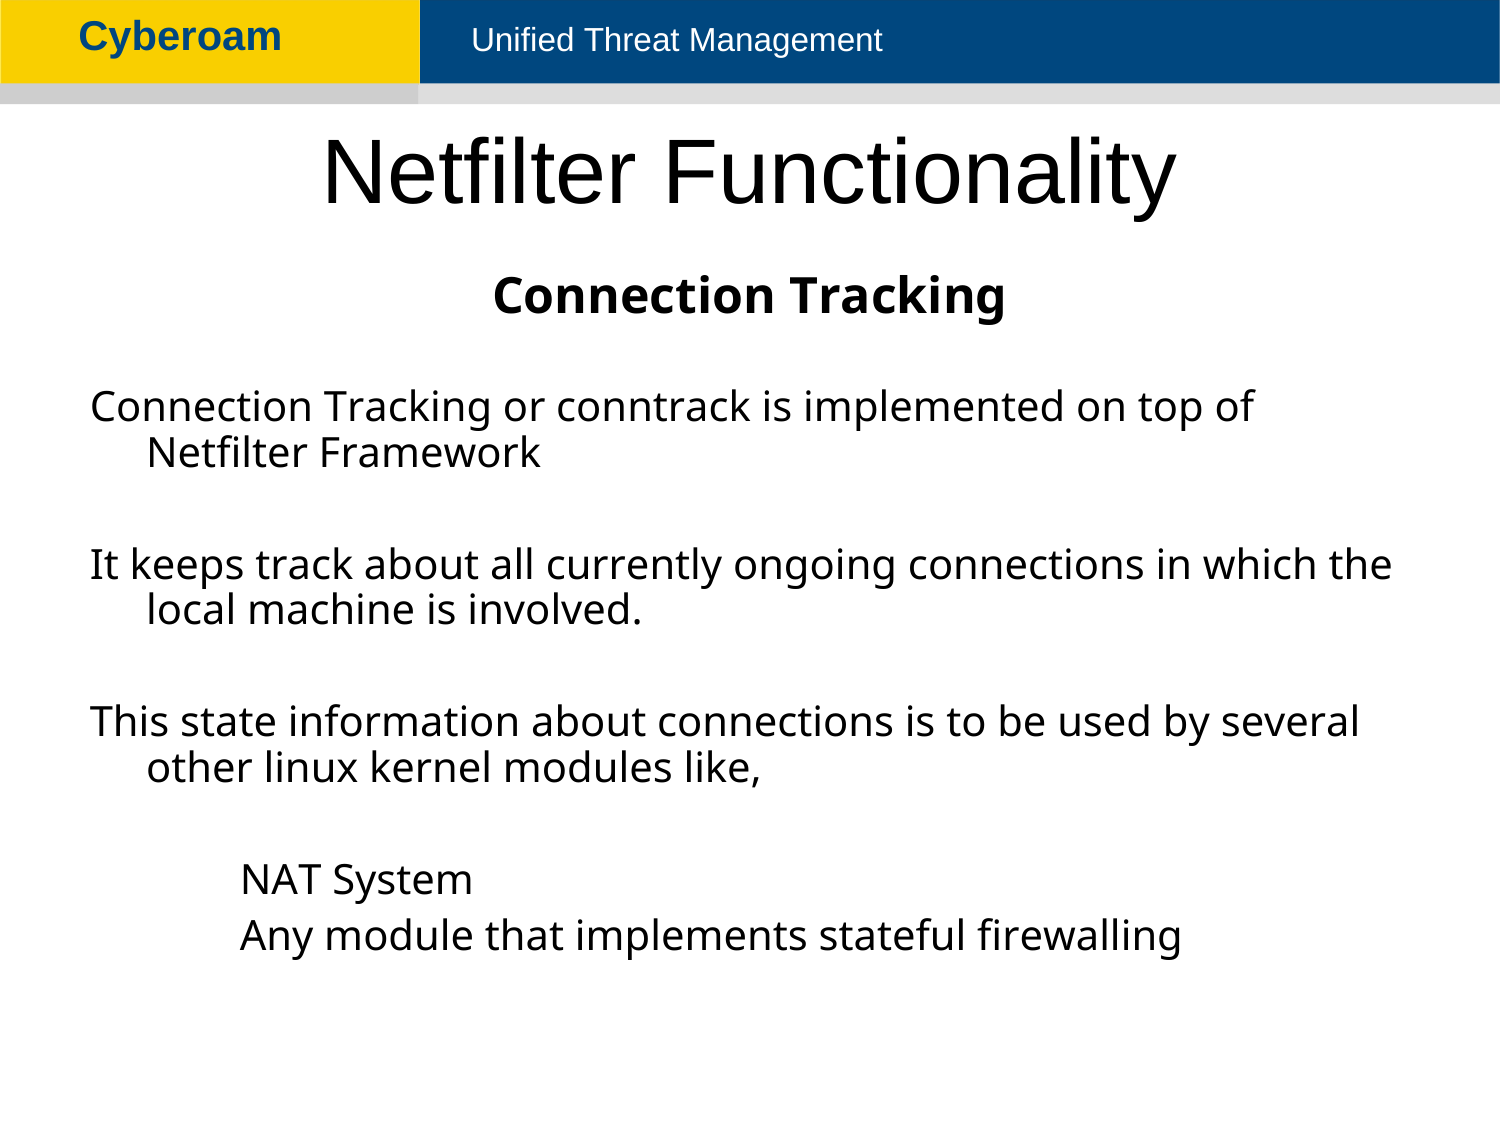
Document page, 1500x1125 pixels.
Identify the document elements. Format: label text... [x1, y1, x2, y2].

title Netfilter Functionality [75, 112, 1426, 233]
picture [0, 0, 1500, 83]
list Connection Tracking Connection Tracking or conntrack is implemented on top of Netfilter Framework It keeps track about all currently ongoing connections in which the local machine is involved. This state information about connections is to be used by several other linux kernel modules like, NAT System Any module that implements stateful firewalling [75, 262, 1426, 1051]
